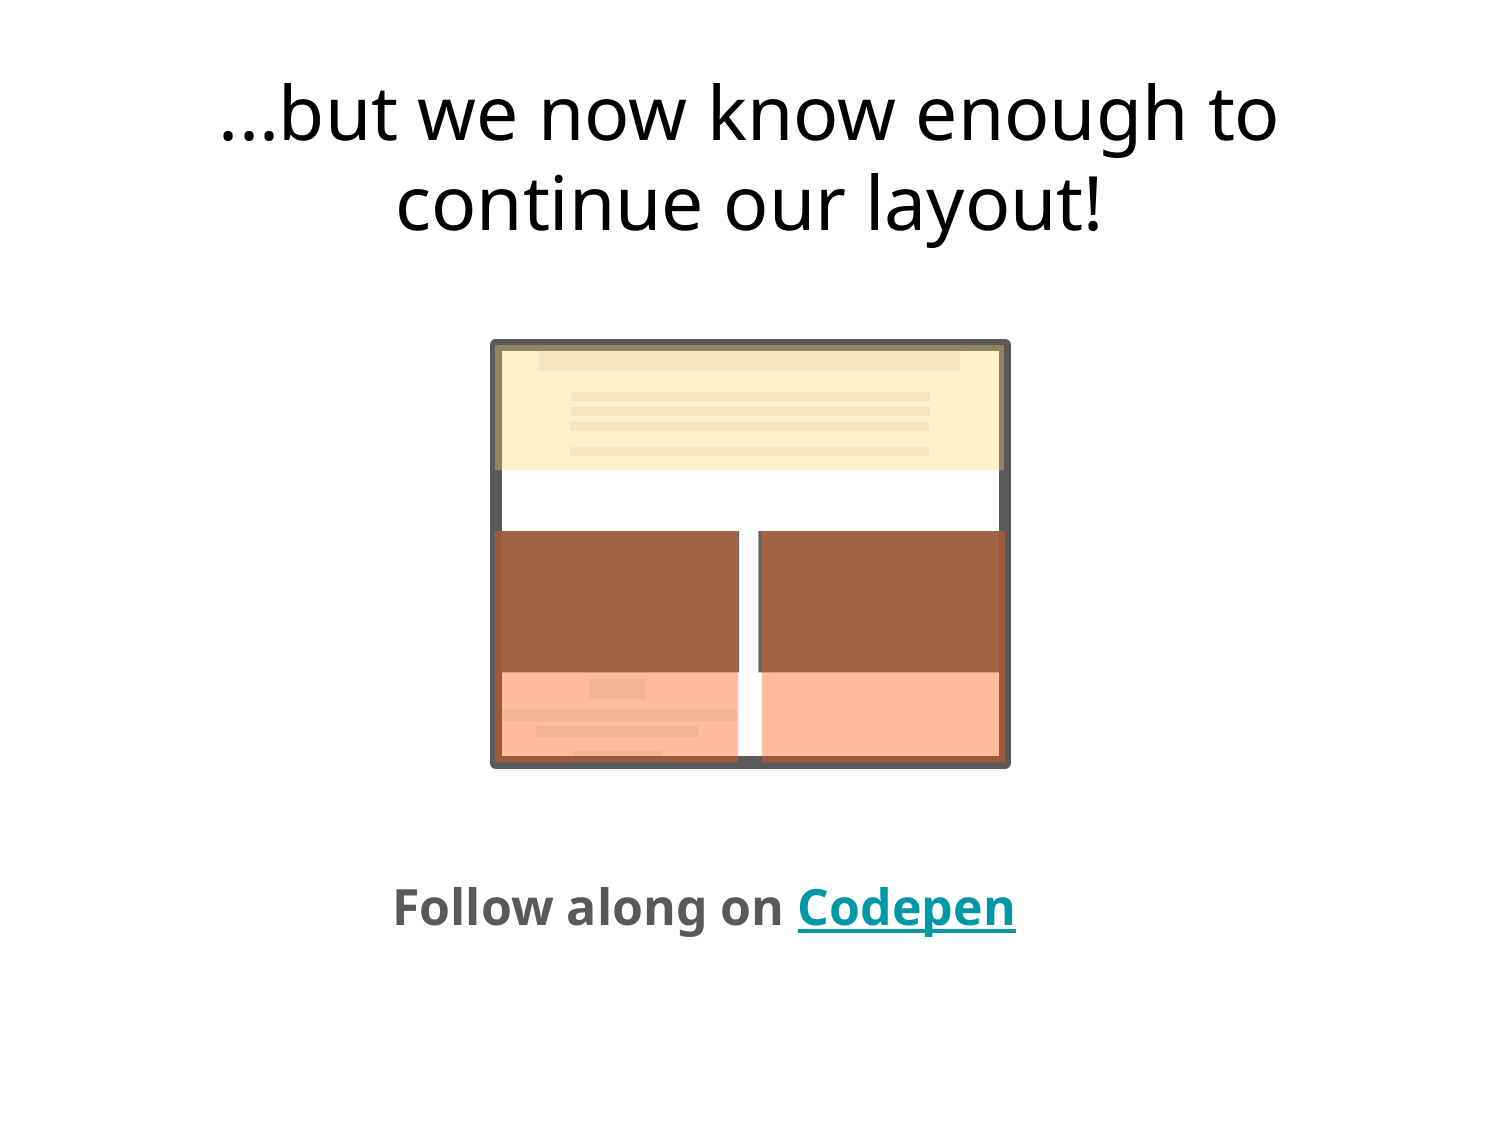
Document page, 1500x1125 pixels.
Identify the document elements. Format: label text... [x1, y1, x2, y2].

text_box [758, 531, 1006, 763]
text_box [494, 345, 1004, 471]
title ...but we now know enough to continue our layout! [51, 63, 1449, 248]
list Follow along on Codepen [73, 850, 1335, 966]
text_box [494, 531, 740, 763]
